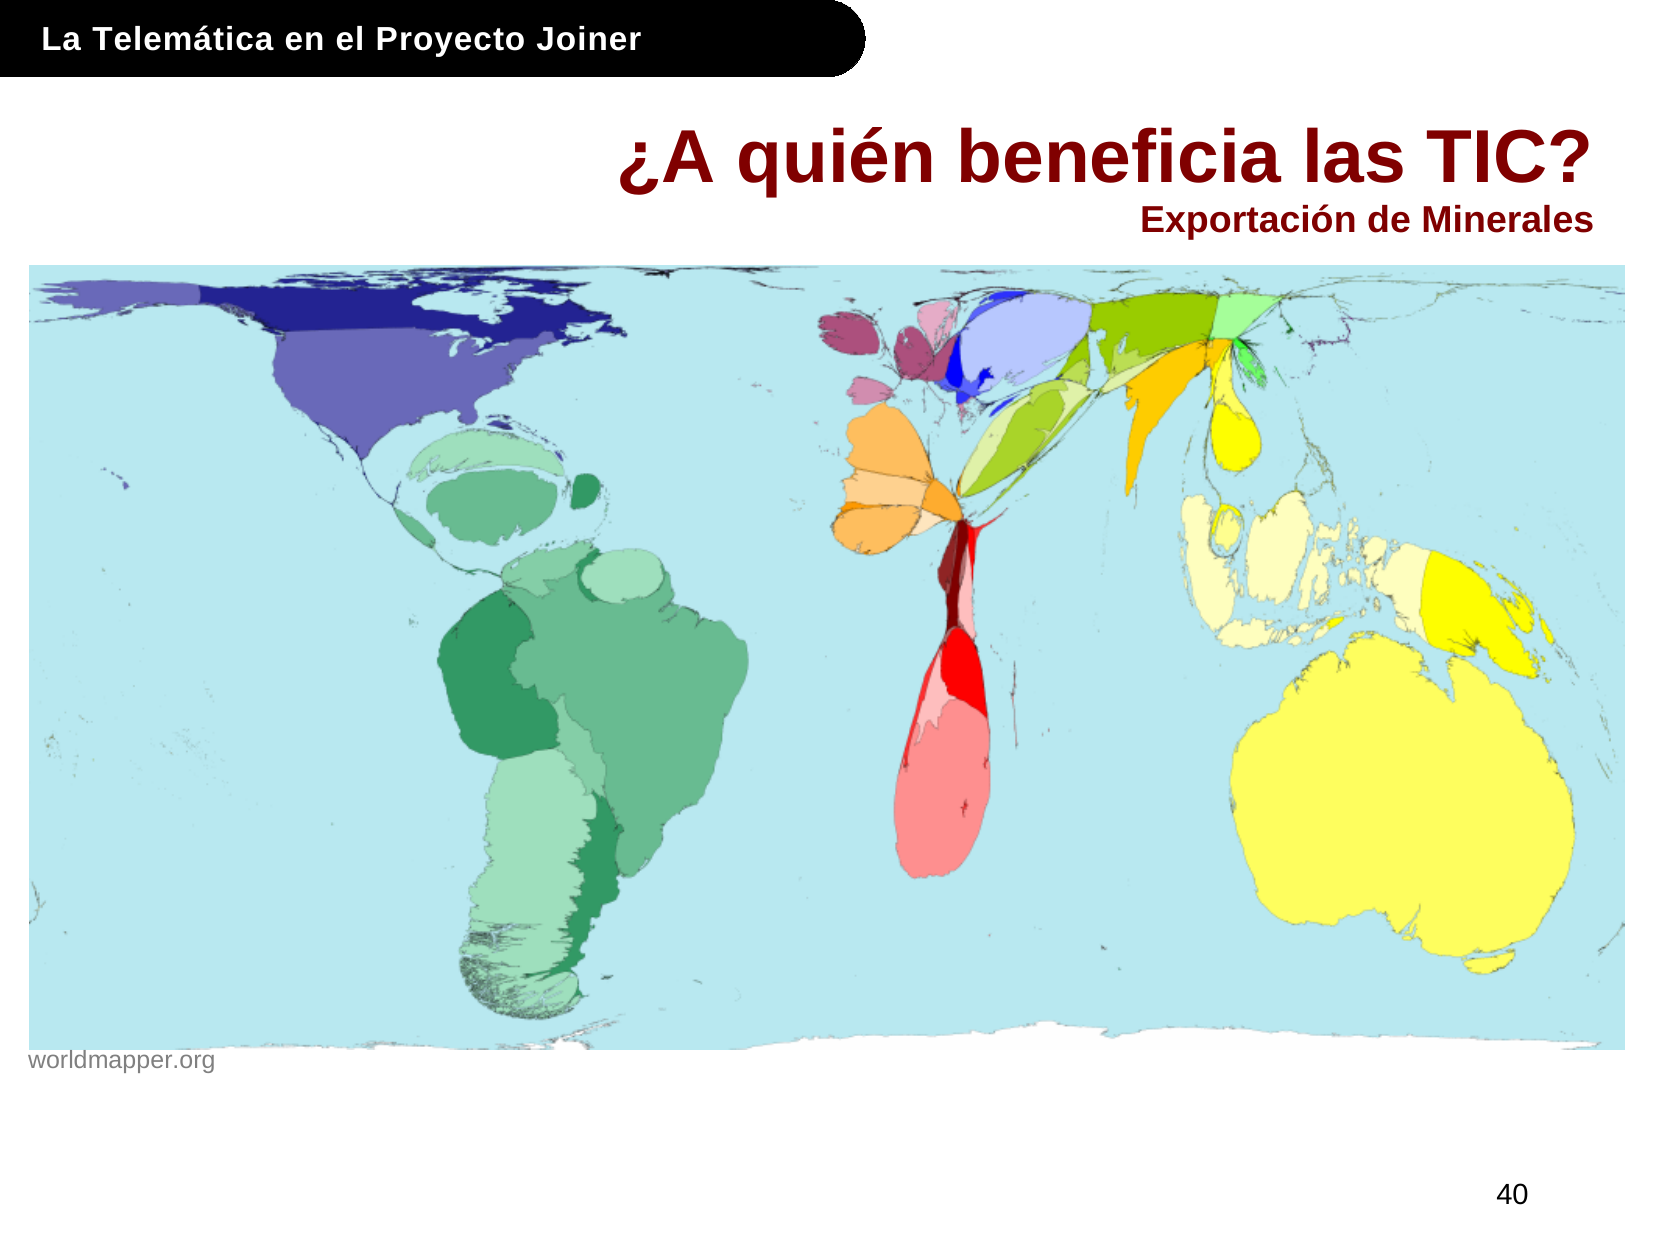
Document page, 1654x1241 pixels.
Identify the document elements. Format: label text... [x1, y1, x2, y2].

picture [29, 265, 1625, 1051]
text_box worldmapper.org [28, 1045, 217, 1074]
title ¿A quién beneficia las TIC? Exportación de Minerales [118, 114, 1595, 241]
